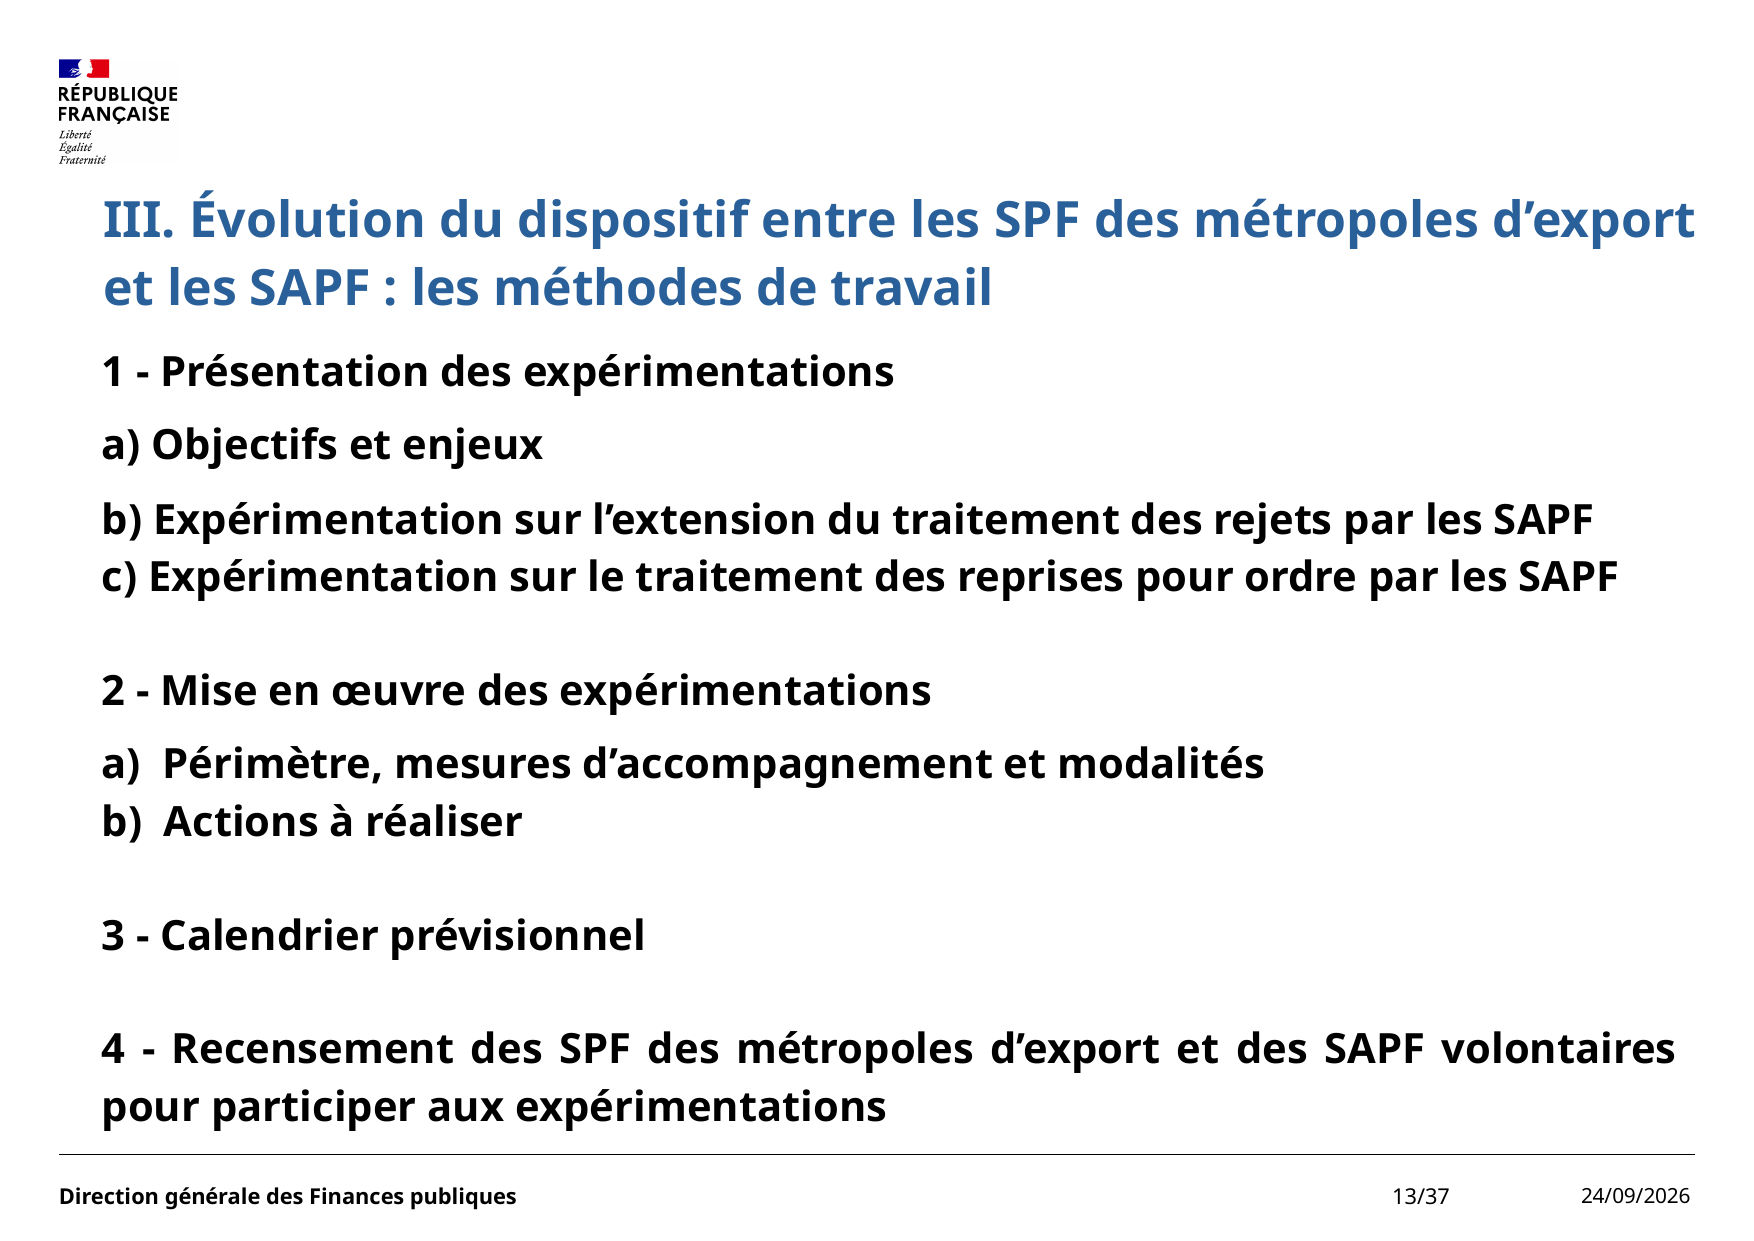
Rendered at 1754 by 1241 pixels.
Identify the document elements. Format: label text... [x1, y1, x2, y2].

text_box III. Évolution du dispositif entre les SPF des métropoles d’export et les SAPF : les méthodes de travail [88, 176, 1713, 334]
picture [59, 59, 178, 164]
text_box 1 - Présentation des expérimentations a) Objectifs et enjeux b) Expérimentation sur l’extension du traitement des rejets par les SAPF c) Expérimentation sur le traitement des reprises pour ordre par les SAPF 2 - Mise en œuvre des expérimentations a) Périmètre, mesures d’accompagnement et modalités b) Actions à réaliser 3 - Calendrier prévisionnel 4 - Recensement des SPF des métropoles d’export et des SAPF volontaires pour participer aux expérimentations [101, 341, 1678, 1048]
